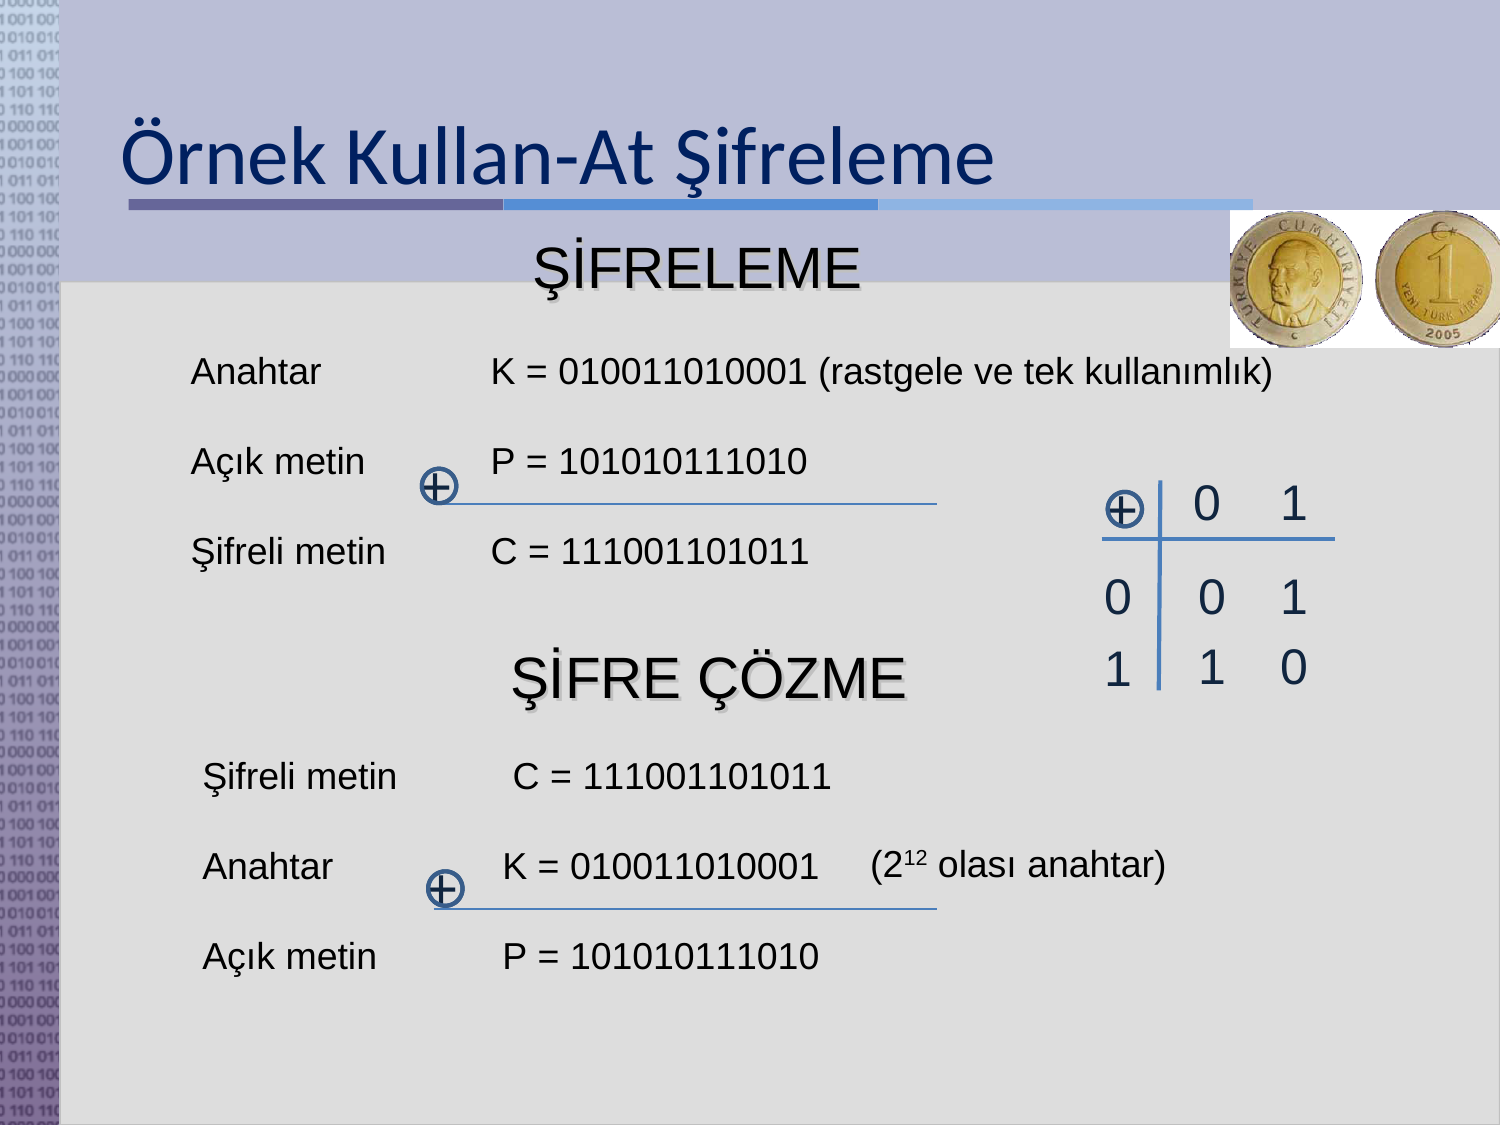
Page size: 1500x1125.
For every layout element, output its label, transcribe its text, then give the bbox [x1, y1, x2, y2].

text_box [421, 468, 457, 504]
text_box + [409, 843, 474, 930]
text_box 0 [1089, 556, 1148, 633]
text_box [128, 199, 1253, 211]
text_box Şifreli metin C = 111001101011 Anahtar K = 010011010001 Açık metin P = 101010111010 [187, 744, 1477, 1121]
text_box 0 [1183, 556, 1241, 633]
text_box 1 [1265, 463, 1323, 539]
text_box [1107, 491, 1142, 527]
text_box 1 [1089, 633, 1148, 705]
text_box + [403, 441, 468, 527]
text_box Anahtar K = 010011010001 (rastgele ve tek kullanımlık) Açık metin P = 101010111010 Şifreli metin C = 111001101011 [175, 339, 1465, 671]
text_box 0 [1265, 627, 1323, 703]
text_box [428, 871, 463, 906]
text_box (212 olası anahtar) [855, 831, 1278, 893]
text_box Örnek Kullan-At Şifreleme [105, 93, 1219, 210]
text_box ŞİFRELEME [199, 222, 1196, 309]
text_box 1 [1183, 633, 1241, 703]
picture [0, 0, 60, 1125]
text_box 0 [1178, 463, 1237, 539]
text_box + [1089, 464, 1154, 551]
text_box ŞİFRE ÇÖZME [210, 632, 1208, 719]
picture [1230, 210, 1500, 348]
text_box 1 [1265, 556, 1323, 627]
